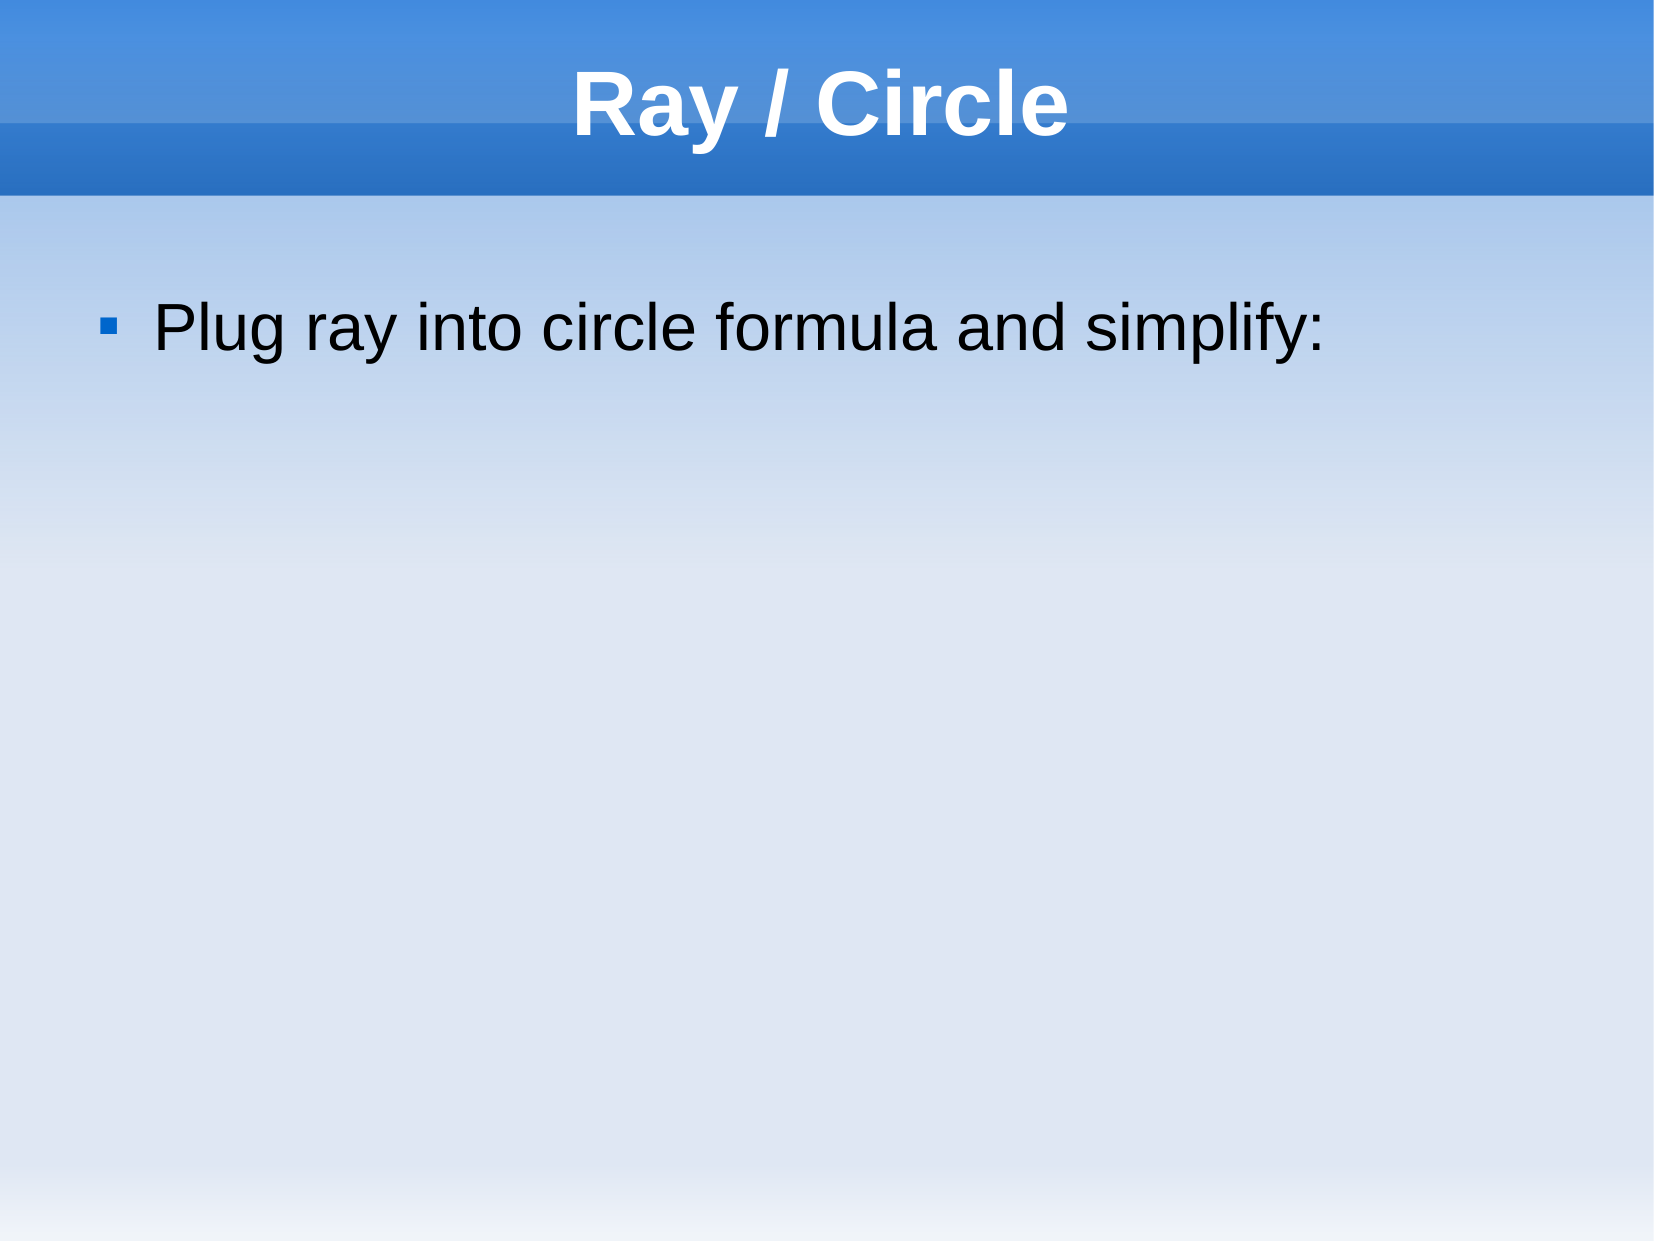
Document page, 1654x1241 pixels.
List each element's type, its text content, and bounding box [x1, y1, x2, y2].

picture [0, 0, 1654, 1241]
list Plug ray into circle formula and simplify: [82, 290, 1571, 366]
title Ray / Circle [76, 0, 1565, 208]
